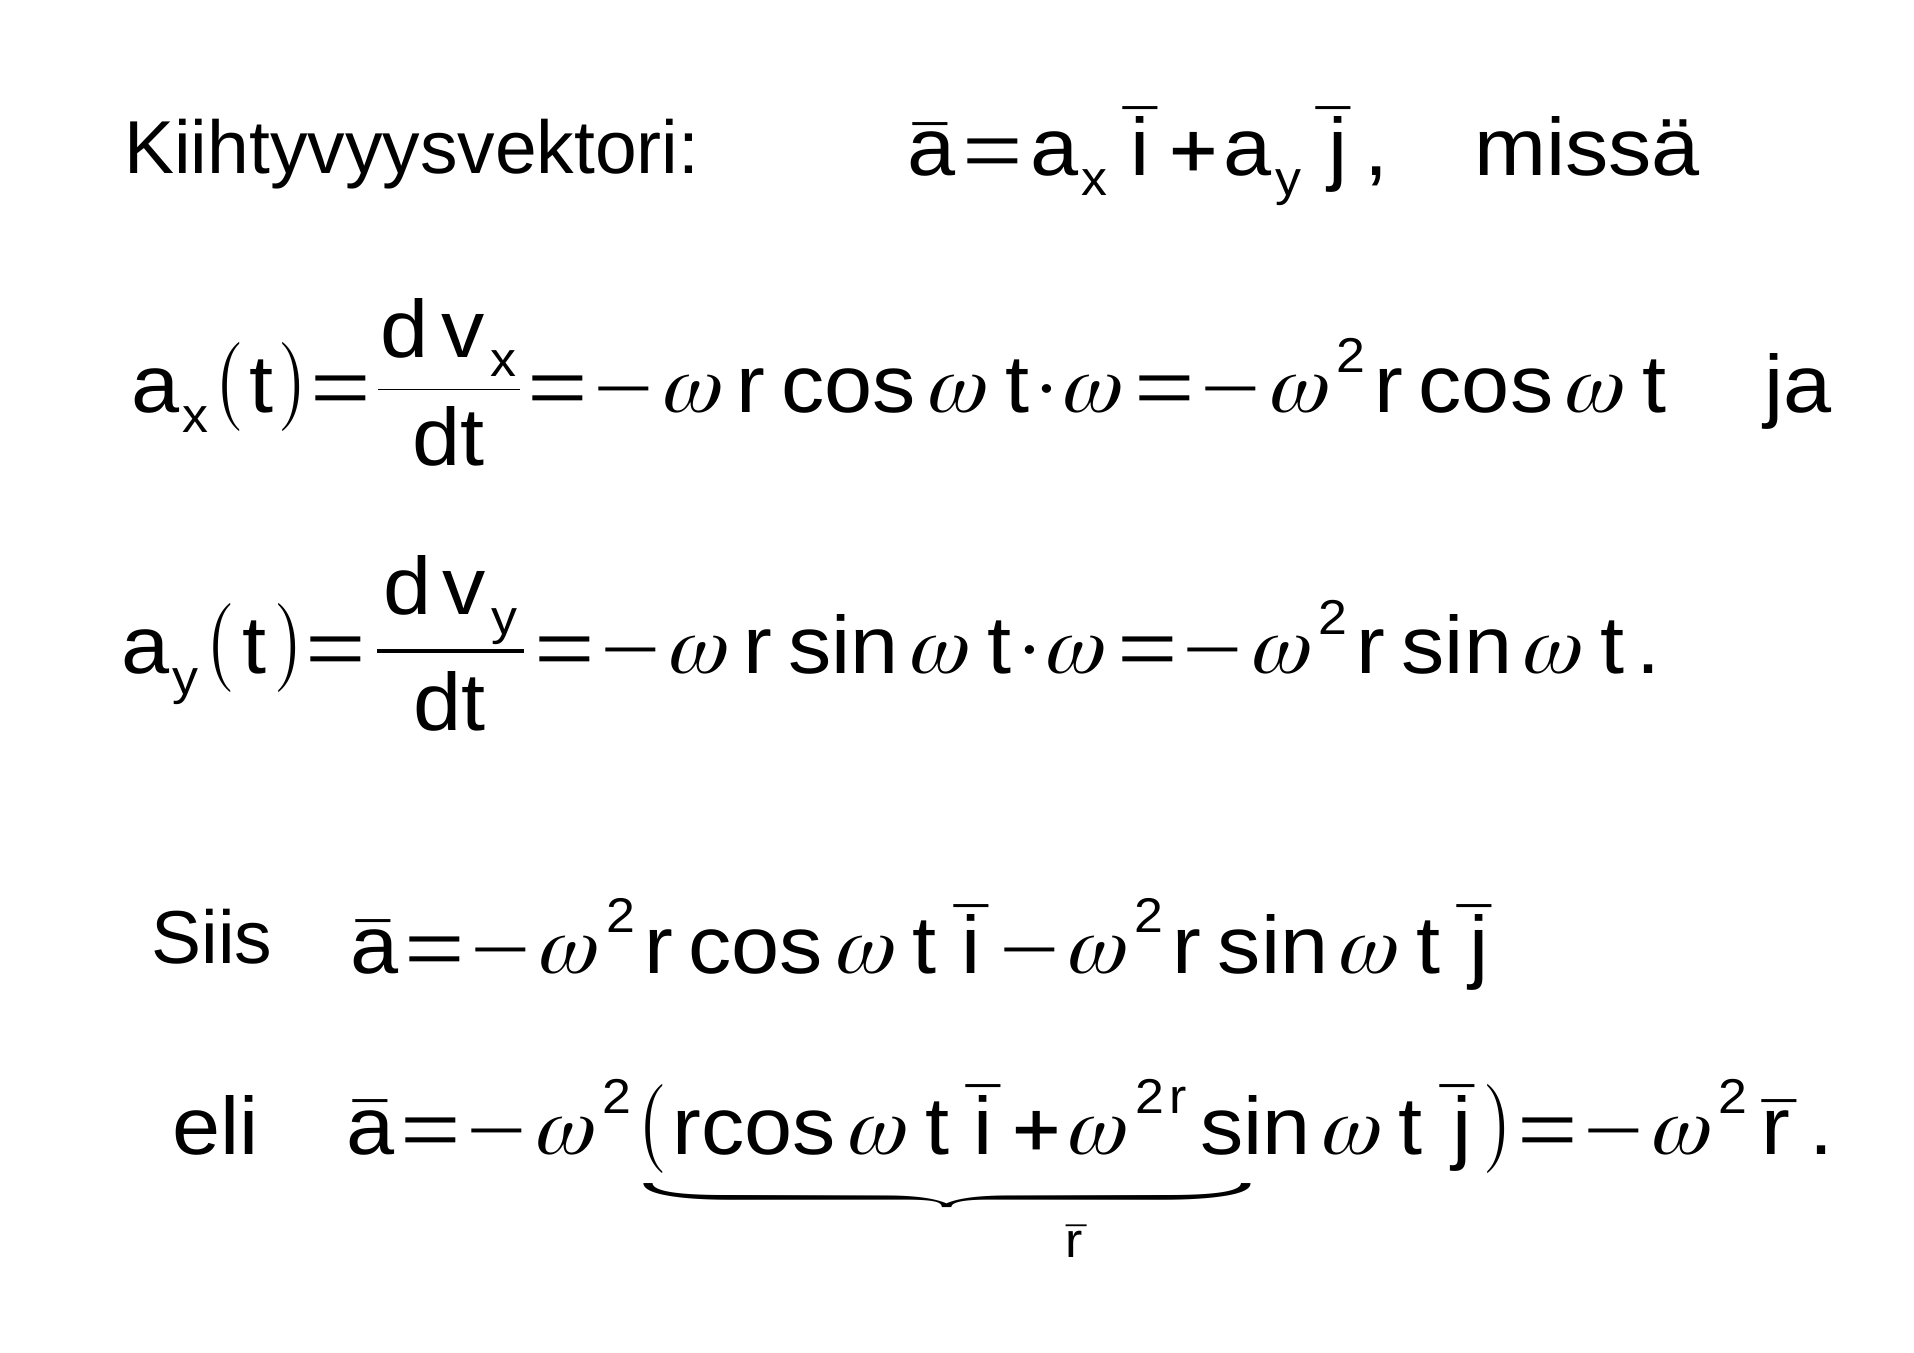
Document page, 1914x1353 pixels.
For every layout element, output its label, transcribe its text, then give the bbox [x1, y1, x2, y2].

text_box Kiihtyvyysvektori: [109, 98, 834, 207]
chart [113, 540, 1668, 749]
chart [899, 102, 1709, 207]
chart [341, 888, 1504, 991]
text_box Siis [136, 888, 396, 997]
chart [163, 1068, 1841, 1269]
chart [122, 283, 1840, 483]
